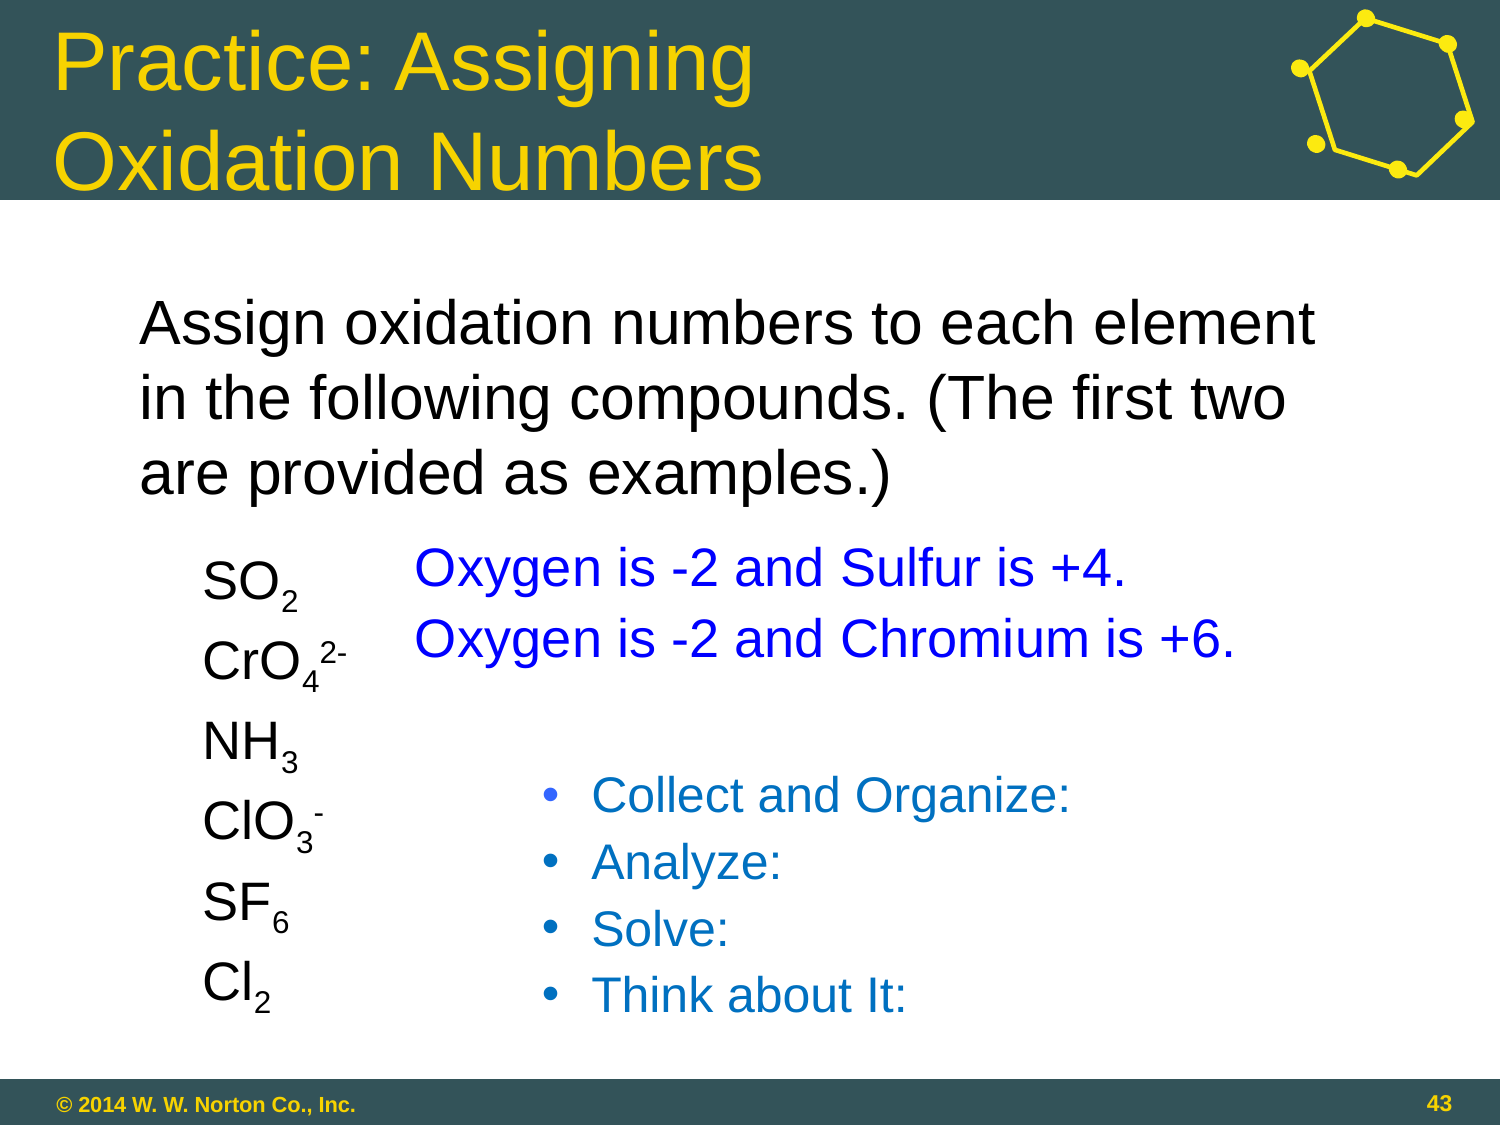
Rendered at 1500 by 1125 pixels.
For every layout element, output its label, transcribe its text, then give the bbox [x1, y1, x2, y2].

title Practice: Assigning Oxidation Numbers [37, 19, 1118, 195]
text_box Assign oxidation numbers to each element in the following compounds. (The first two are provided as examples.) [125, 275, 1375, 515]
list SO2 CrO42- NH3 ClO3- SF6 Cl2 [187, 537, 425, 1000]
text_box Collect and Organize: Analyze: Solve: Think about It: [487, 762, 1294, 1031]
list Oxygen is -2 and Sulfur is +4. Oxygen is -2 and Chromium is +6. [399, 525, 1363, 788]
slide_number <number> [1408, 1085, 1468, 1120]
